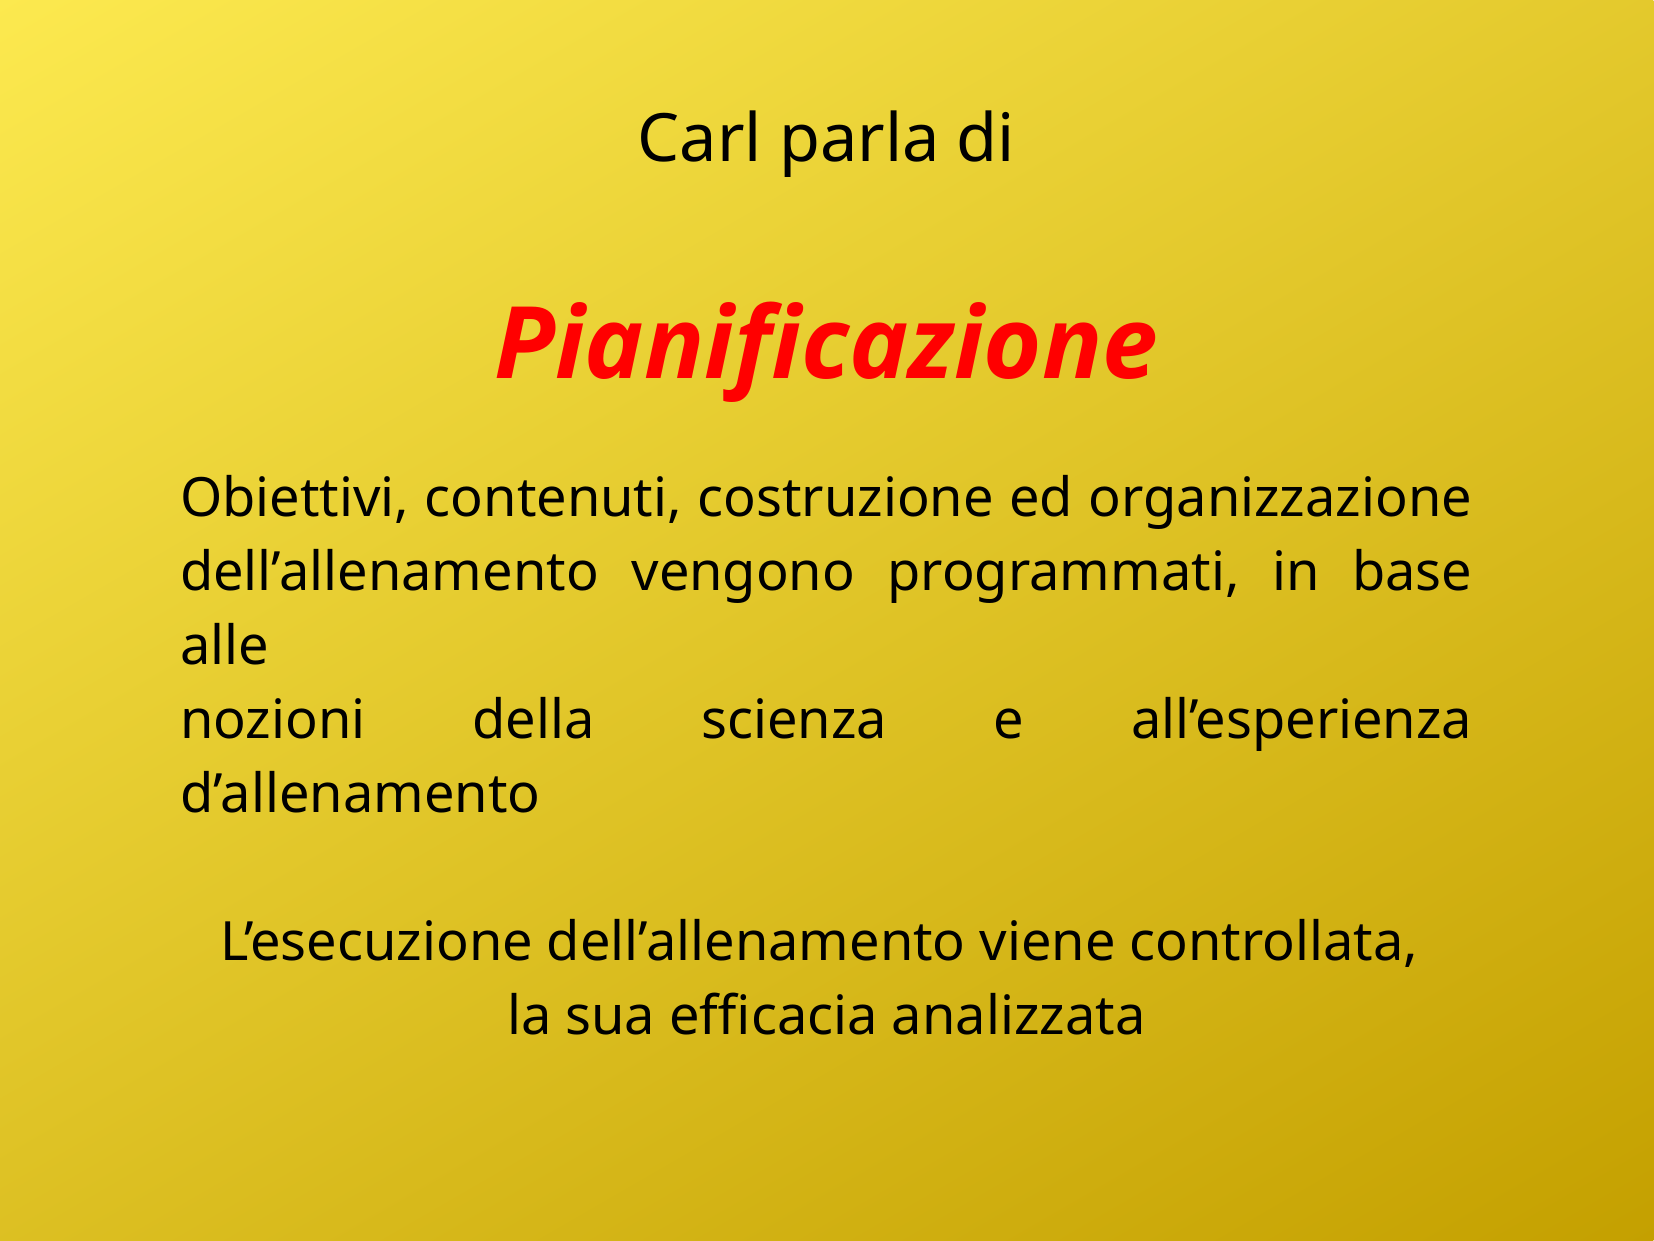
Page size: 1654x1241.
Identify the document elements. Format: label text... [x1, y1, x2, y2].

text_box Carl parla di Pianificazione Obiettivi, contenuti, costruzione ed organizzazione dell’allenamento vengono programmati, in base alle nozioni della scienza e all’esperienza d’allenamento L’esecuzione dell’allenamento viene controllata, la sua efficacia analizzata [165, 82, 1489, 1241]
